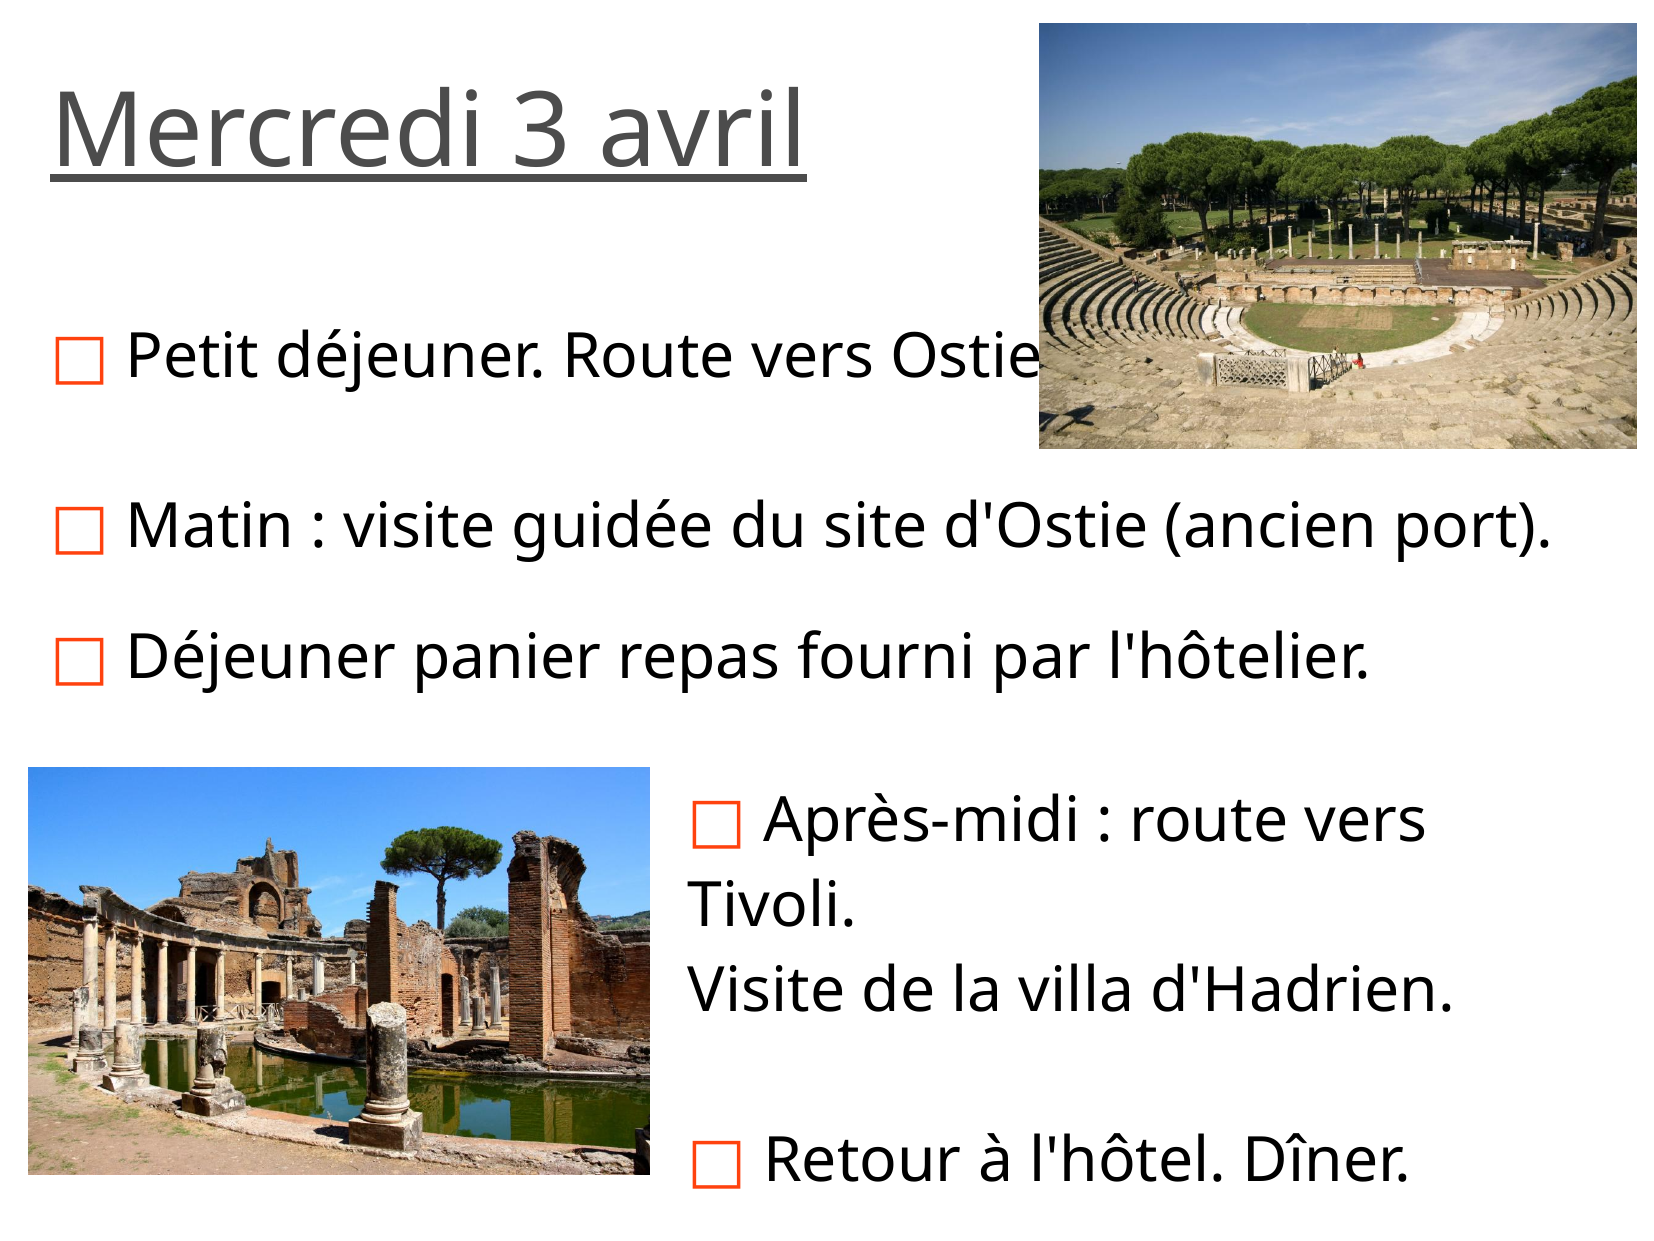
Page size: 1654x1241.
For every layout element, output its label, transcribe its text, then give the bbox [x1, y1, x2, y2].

picture [28, 767, 650, 1175]
picture [1039, 23, 1637, 449]
text_box □ Après-midi : route vers Tivoli. Visite de la villa d'Hadrien. □ Retour à l'hôtel. Dîner. [673, 767, 1619, 1071]
text_box Mercredi 3 avril [35, 47, 1039, 176]
text_box □ Déjeuner panier repas fourni par l'hôtelier. [35, 604, 1583, 692]
text_box □ Petit déjeuner. Route vers Ostie. □ Matin : visite guidée du site d'Ostie (ancien port). [35, 303, 1619, 721]
